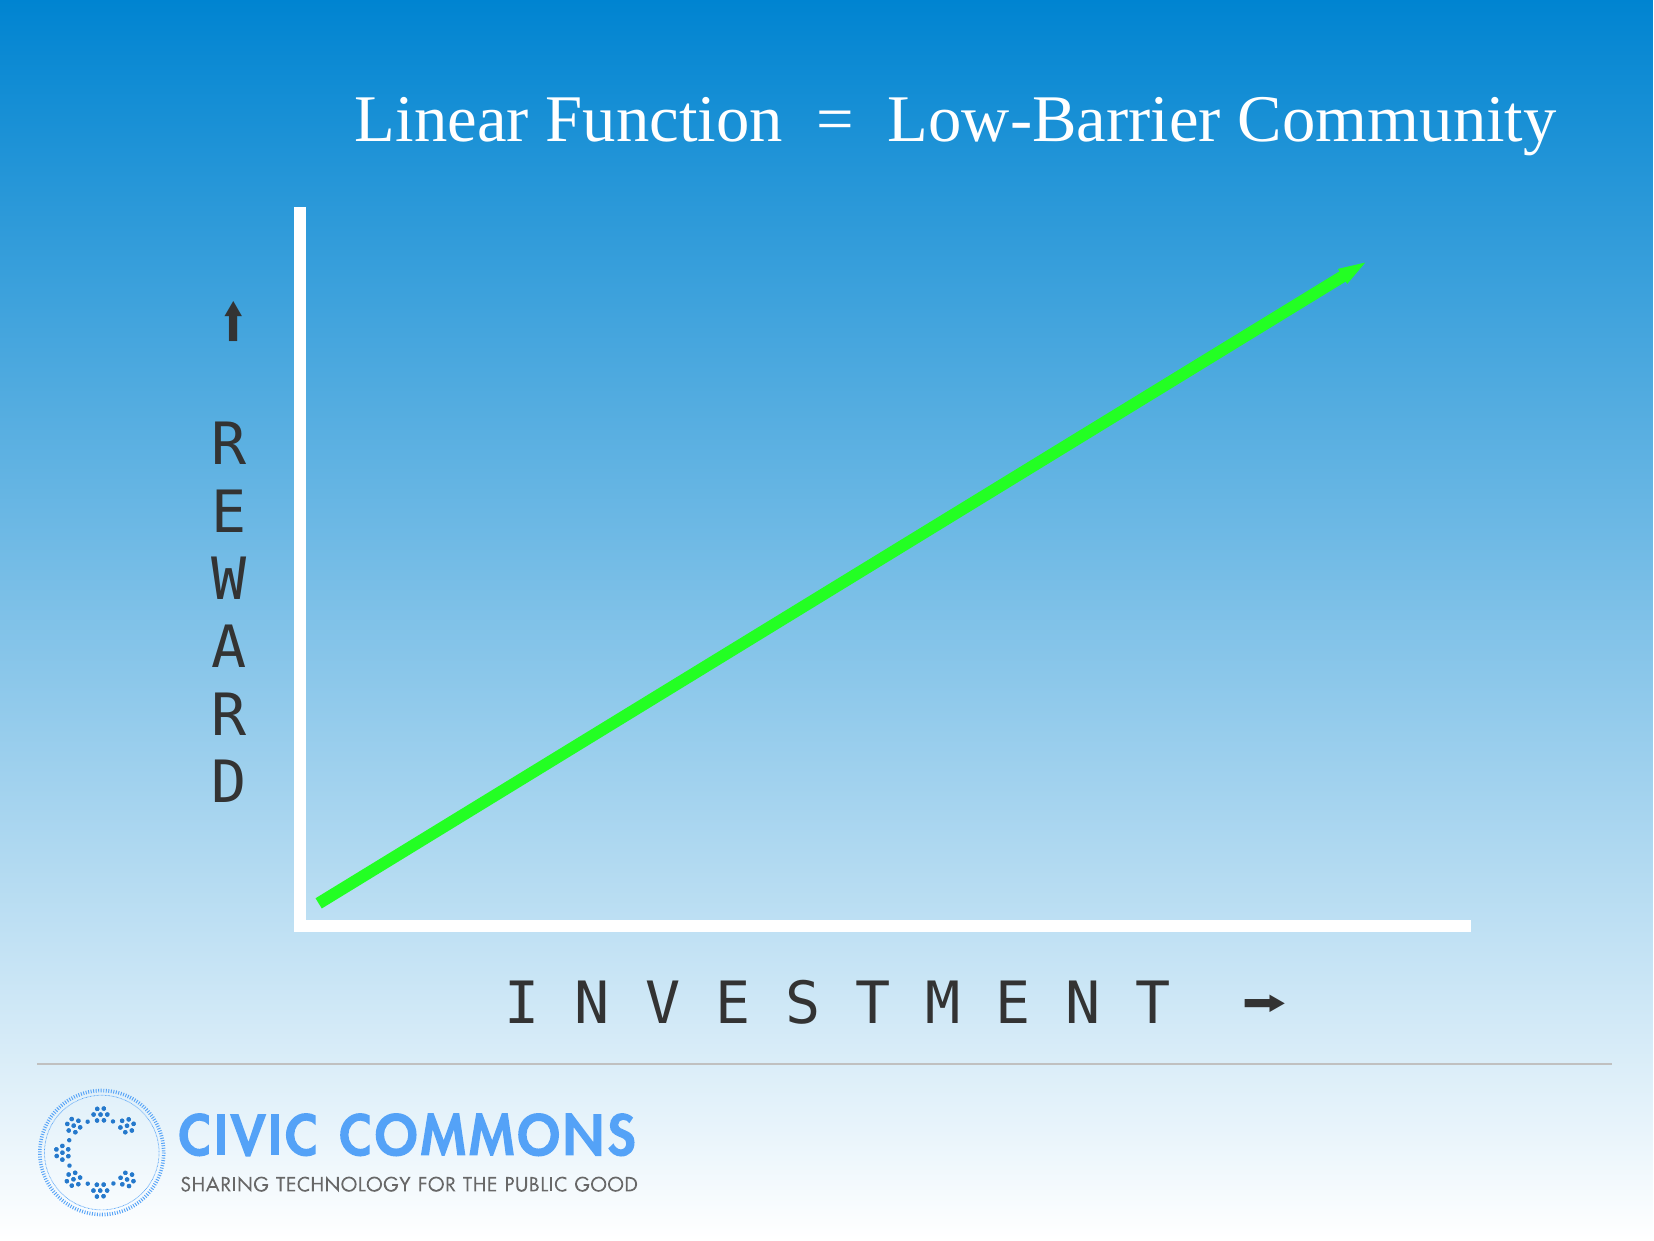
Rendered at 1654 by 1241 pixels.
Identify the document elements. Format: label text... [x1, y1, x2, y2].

text_box R E W A R D [190, 396, 268, 889]
picture [0, 1056, 689, 1241]
text_box I N V E S T M E N T  [484, 956, 1328, 1051]
text_box  [198, 287, 269, 373]
text_box Linear Function = Low-Barrier Community [334, 68, 1588, 177]
